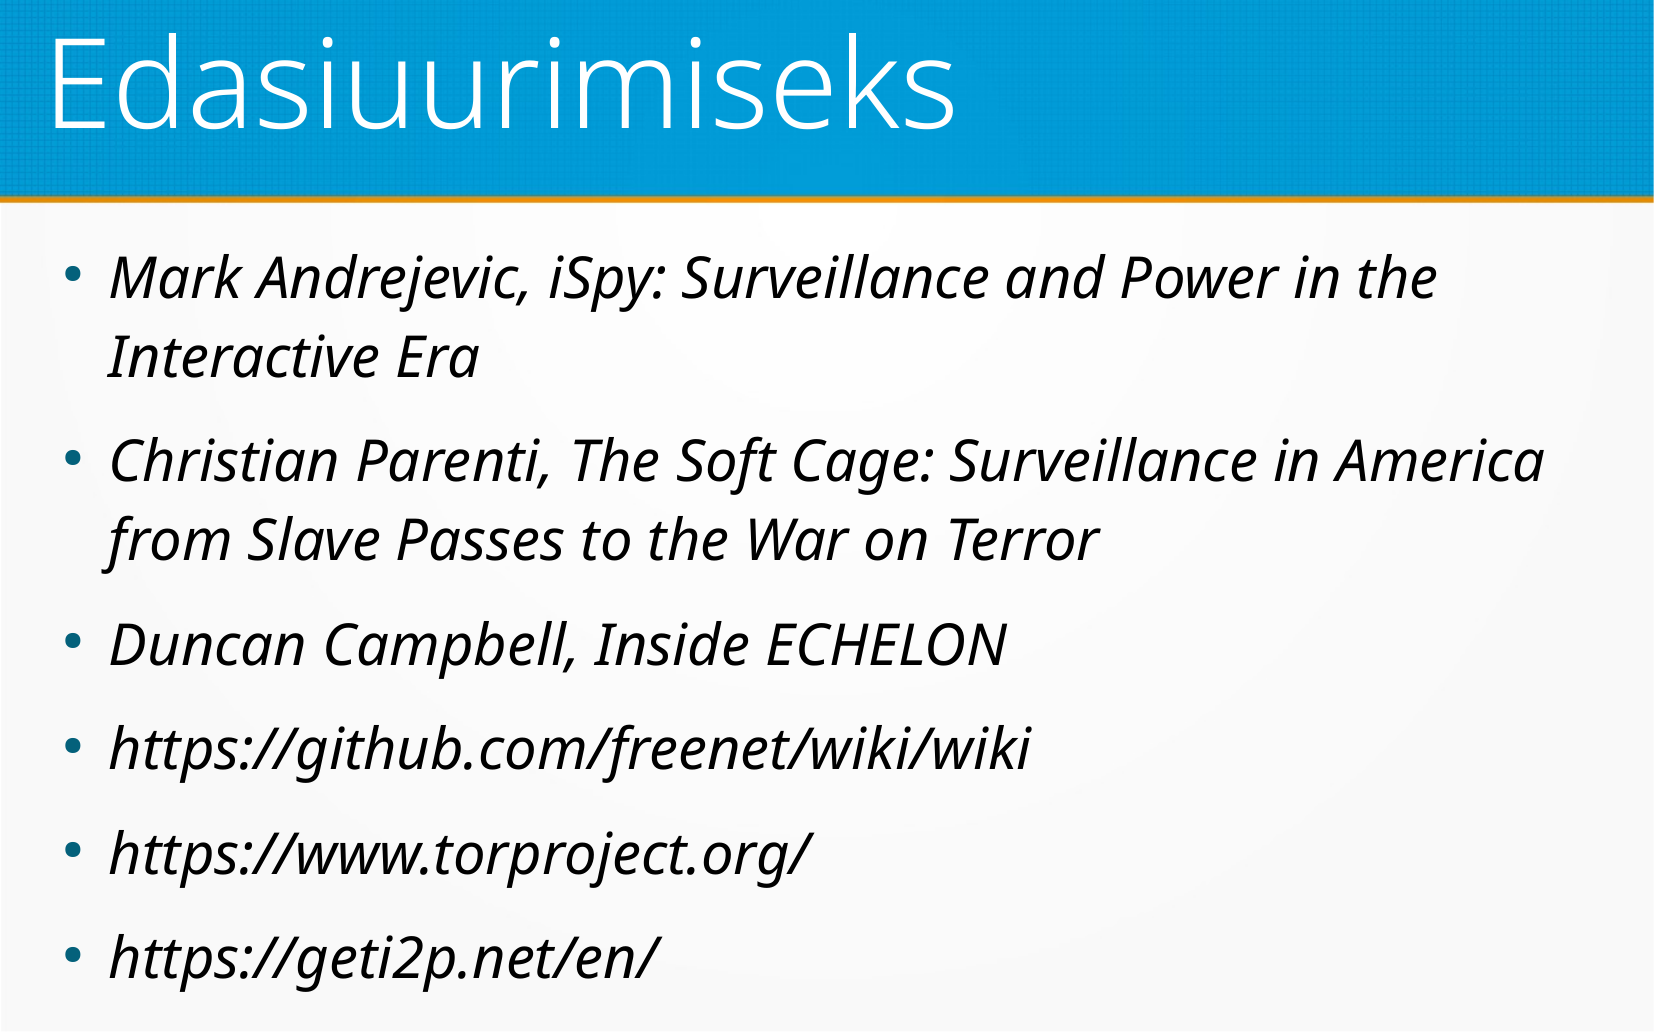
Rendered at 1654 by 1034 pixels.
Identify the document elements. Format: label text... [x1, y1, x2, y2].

list Mark Andrejevic, iSpy: Surveillance and Power in the Interactive Era Christian Parenti, The Soft Cage: Surveillance in America from Slave Passes to the War on Terror Duncan Campbell, Inside ECHELON https://github.com/freenet/wiki/wiki https://www.torproject.org/ https://geti2p.net/en/ [47, 236, 1607, 1002]
title Edasiuurimiseks [43, 0, 1619, 166]
picture [0, 195, 1654, 1034]
